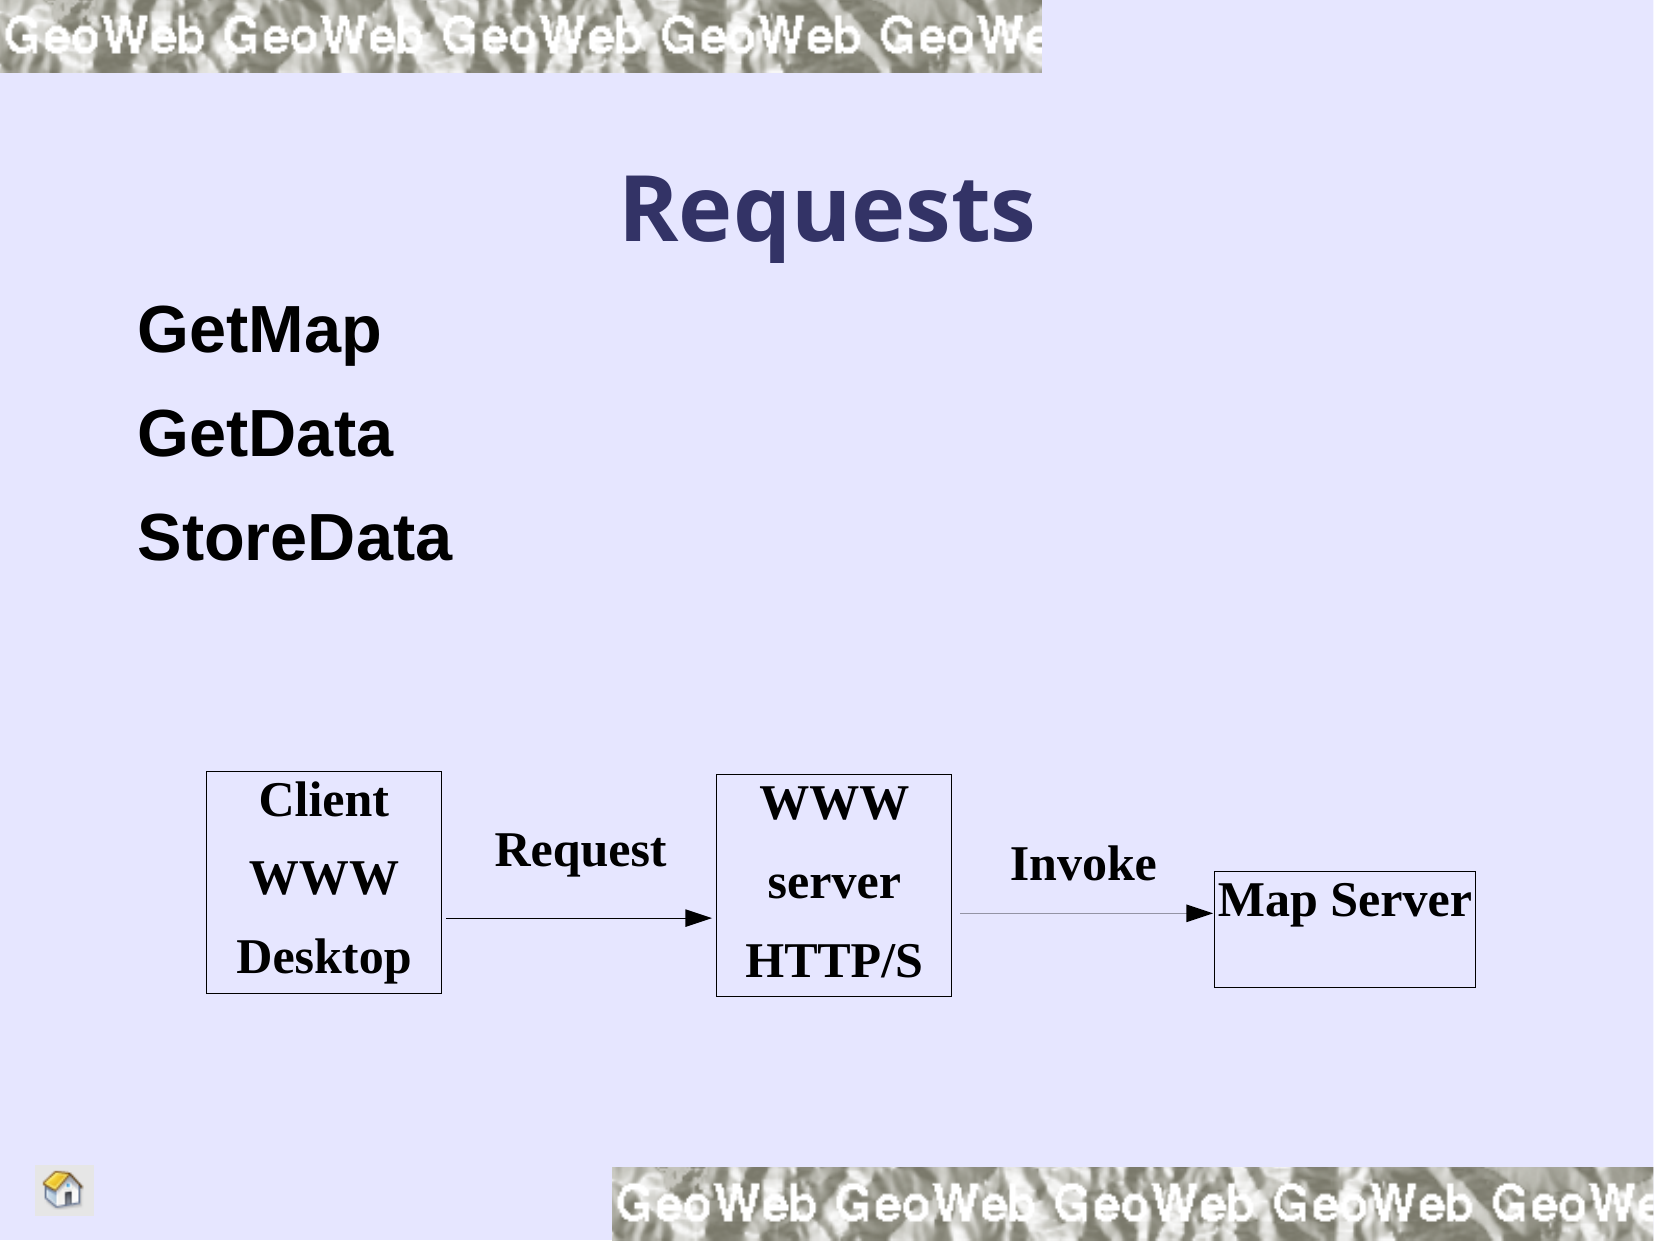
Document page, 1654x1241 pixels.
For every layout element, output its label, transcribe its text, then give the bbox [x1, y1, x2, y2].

picture [612, 1167, 1654, 1241]
text_box Map Server [1214, 871, 1476, 988]
title Requests [121, 102, 1534, 311]
picture [0, 0, 1042, 73]
picture [35, 1165, 94, 1216]
list GetMap GetData StoreData [119, 291, 580, 637]
text_box Request [478, 821, 683, 939]
text_box WWW server HTTP/S [716, 774, 952, 997]
text_box Invoke [981, 835, 1186, 895]
text_box Client WWW Desktop [206, 771, 442, 994]
